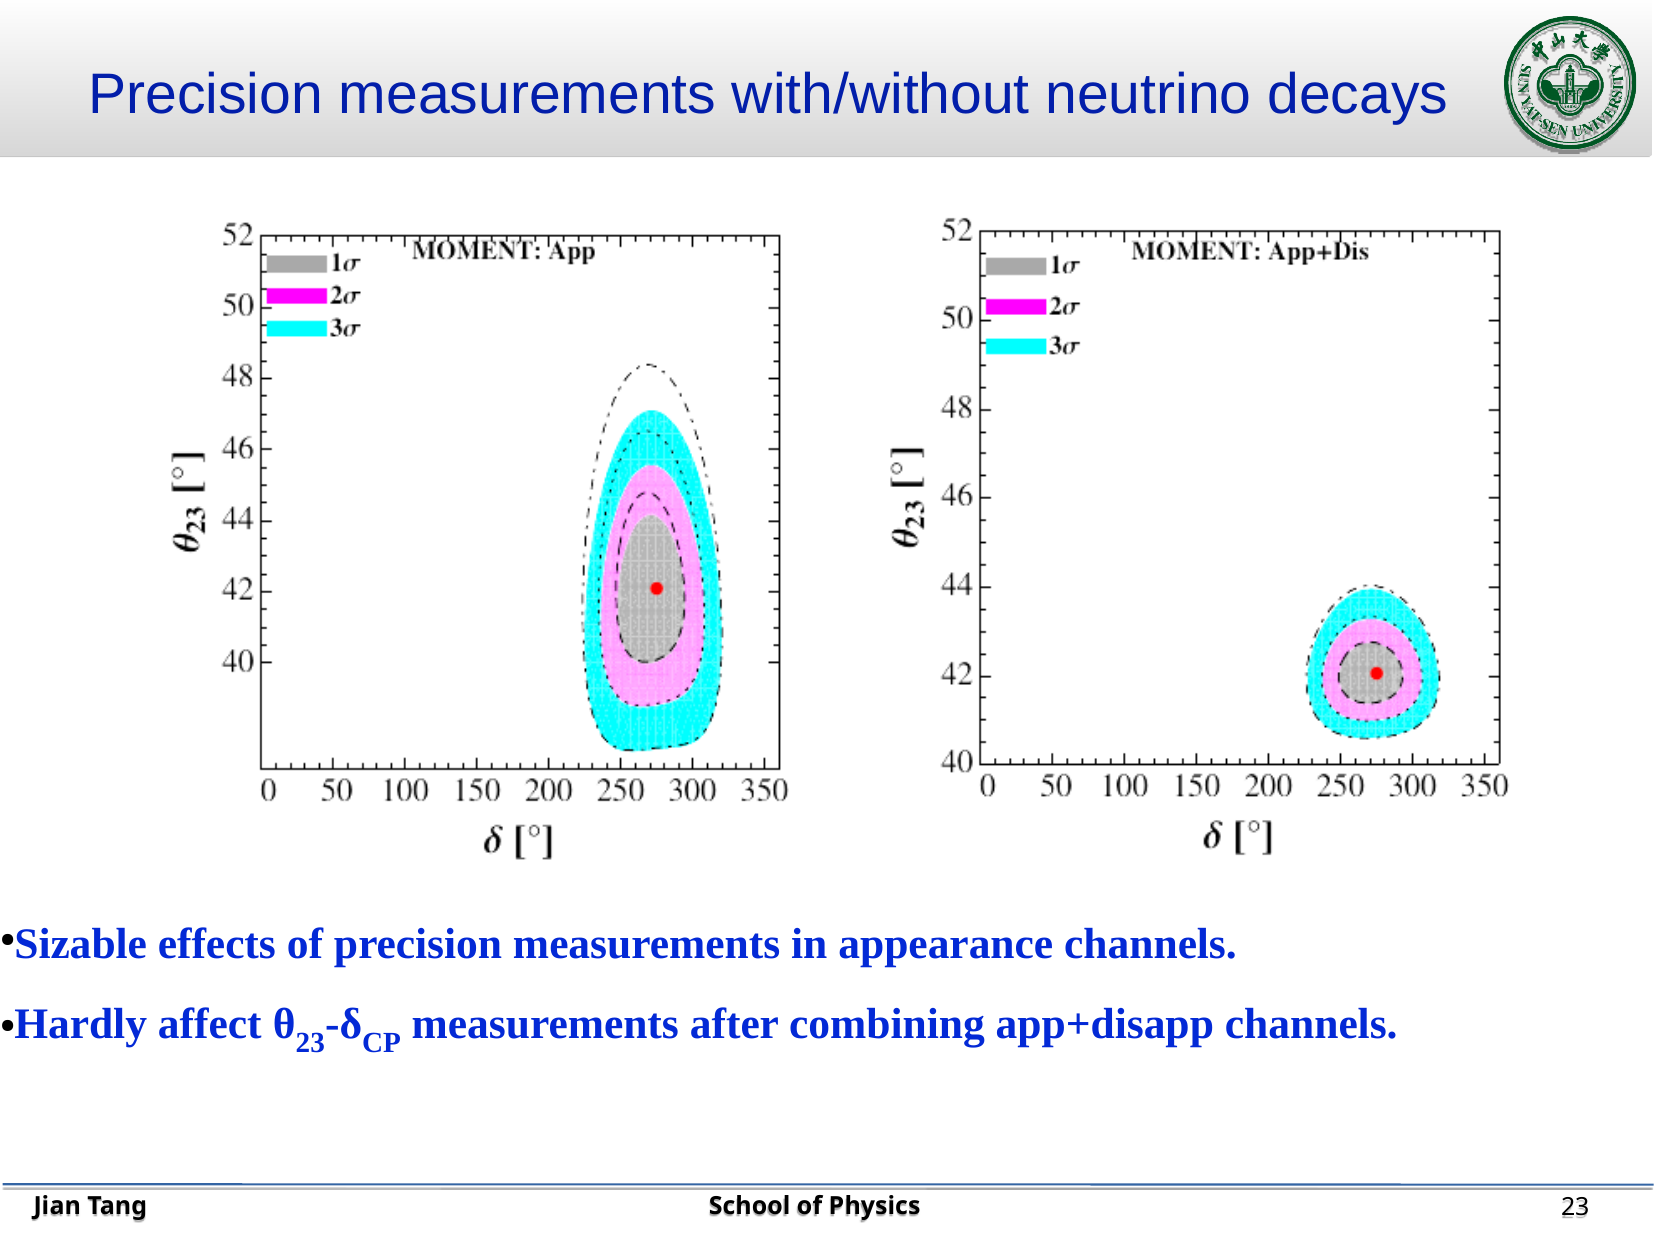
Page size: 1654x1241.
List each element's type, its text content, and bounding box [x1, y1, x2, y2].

title Precision measurements with/without neutrino decays [66, 26, 1479, 155]
picture [135, 207, 794, 871]
picture [874, 210, 1516, 862]
list Sizable effects of precision measurements in appearance channels. Hardly affect θ23-δCP measurements after combining app+disapp channels. [0, 915, 1654, 1059]
text_box [1530, 1184, 1621, 1231]
